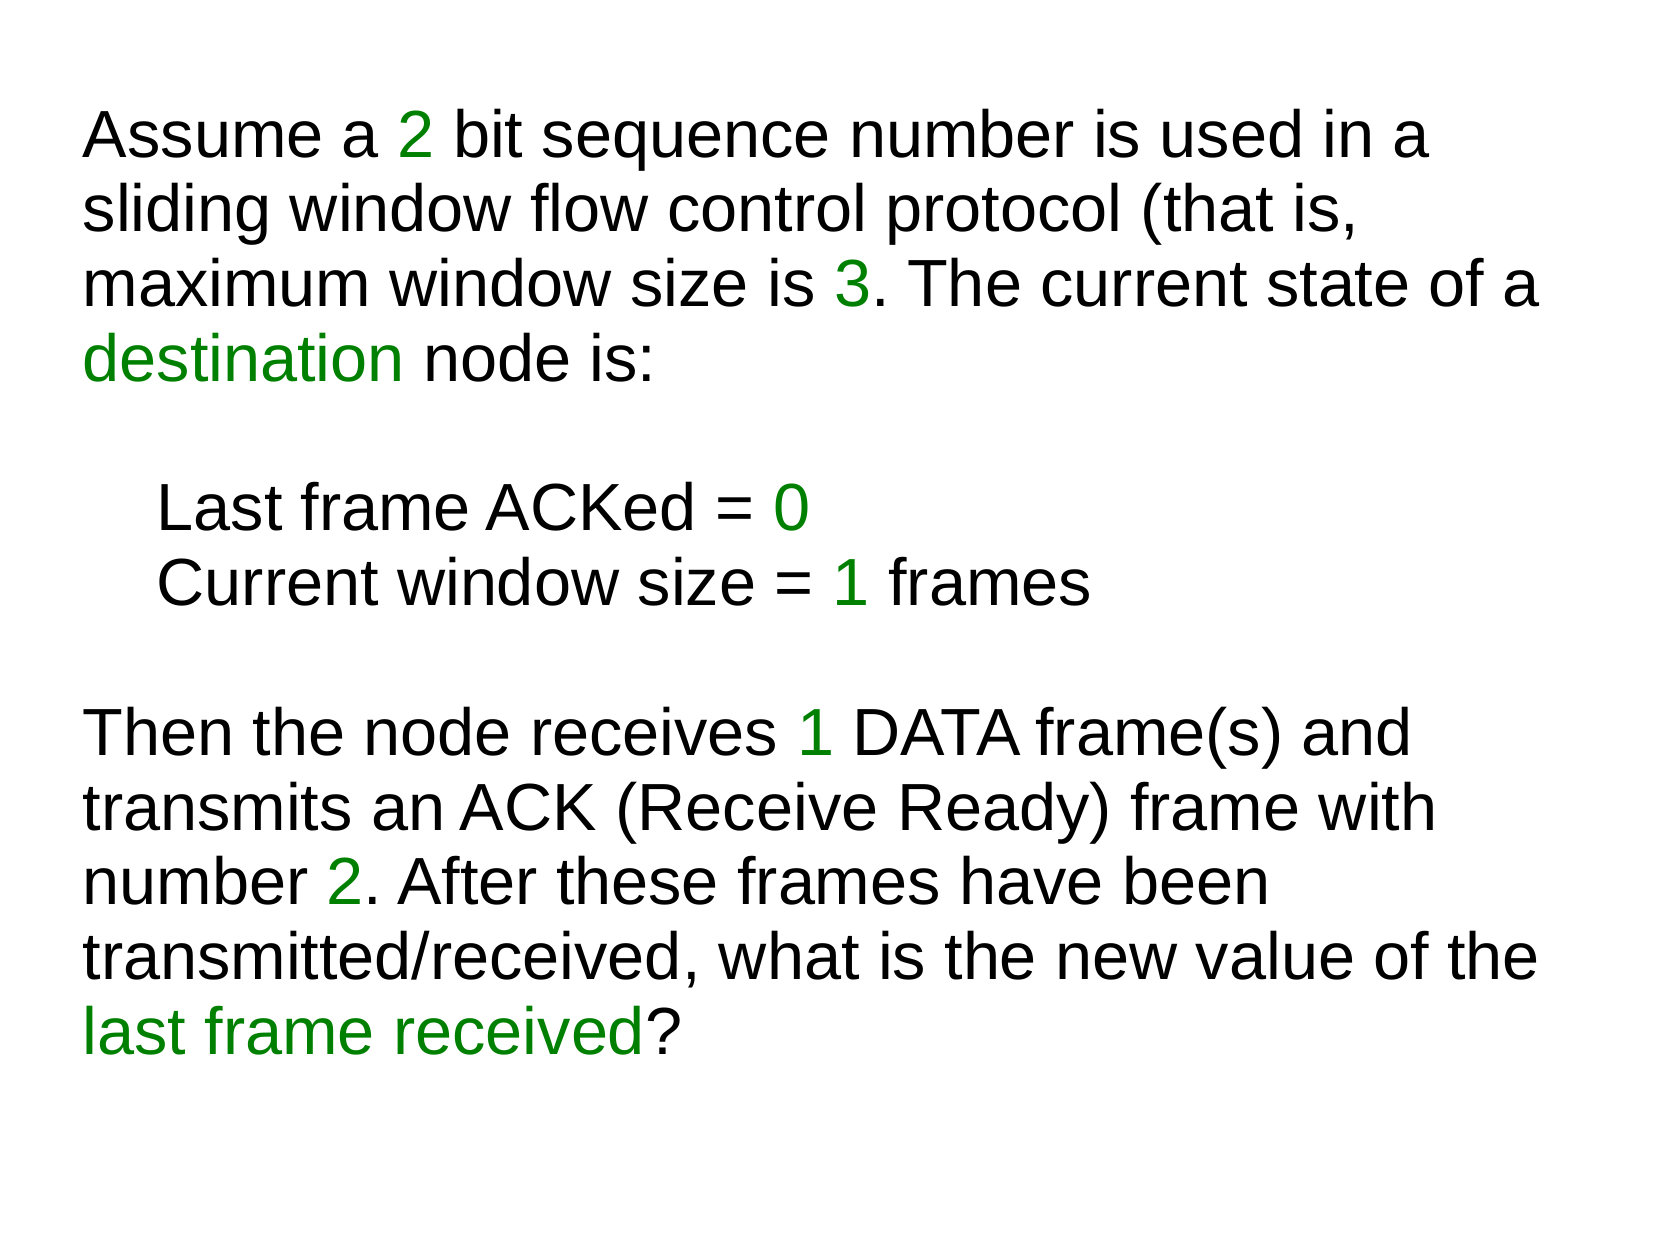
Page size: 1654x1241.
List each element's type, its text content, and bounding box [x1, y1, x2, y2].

subtitle Assume a 2 bit sequence number is used in a sliding window flow control protocol (that is, maximum window size is 3. The current state of a destination node is: Last frame ACKed = 0 Current window size = 1 frames Then the node receives 1 DATA frame(s) and transmits an ACK (Receive Ready) frame with number 2. After these frames have been transmitted/received, what is the new value of the last frame received? [82, 96, 1571, 1069]
